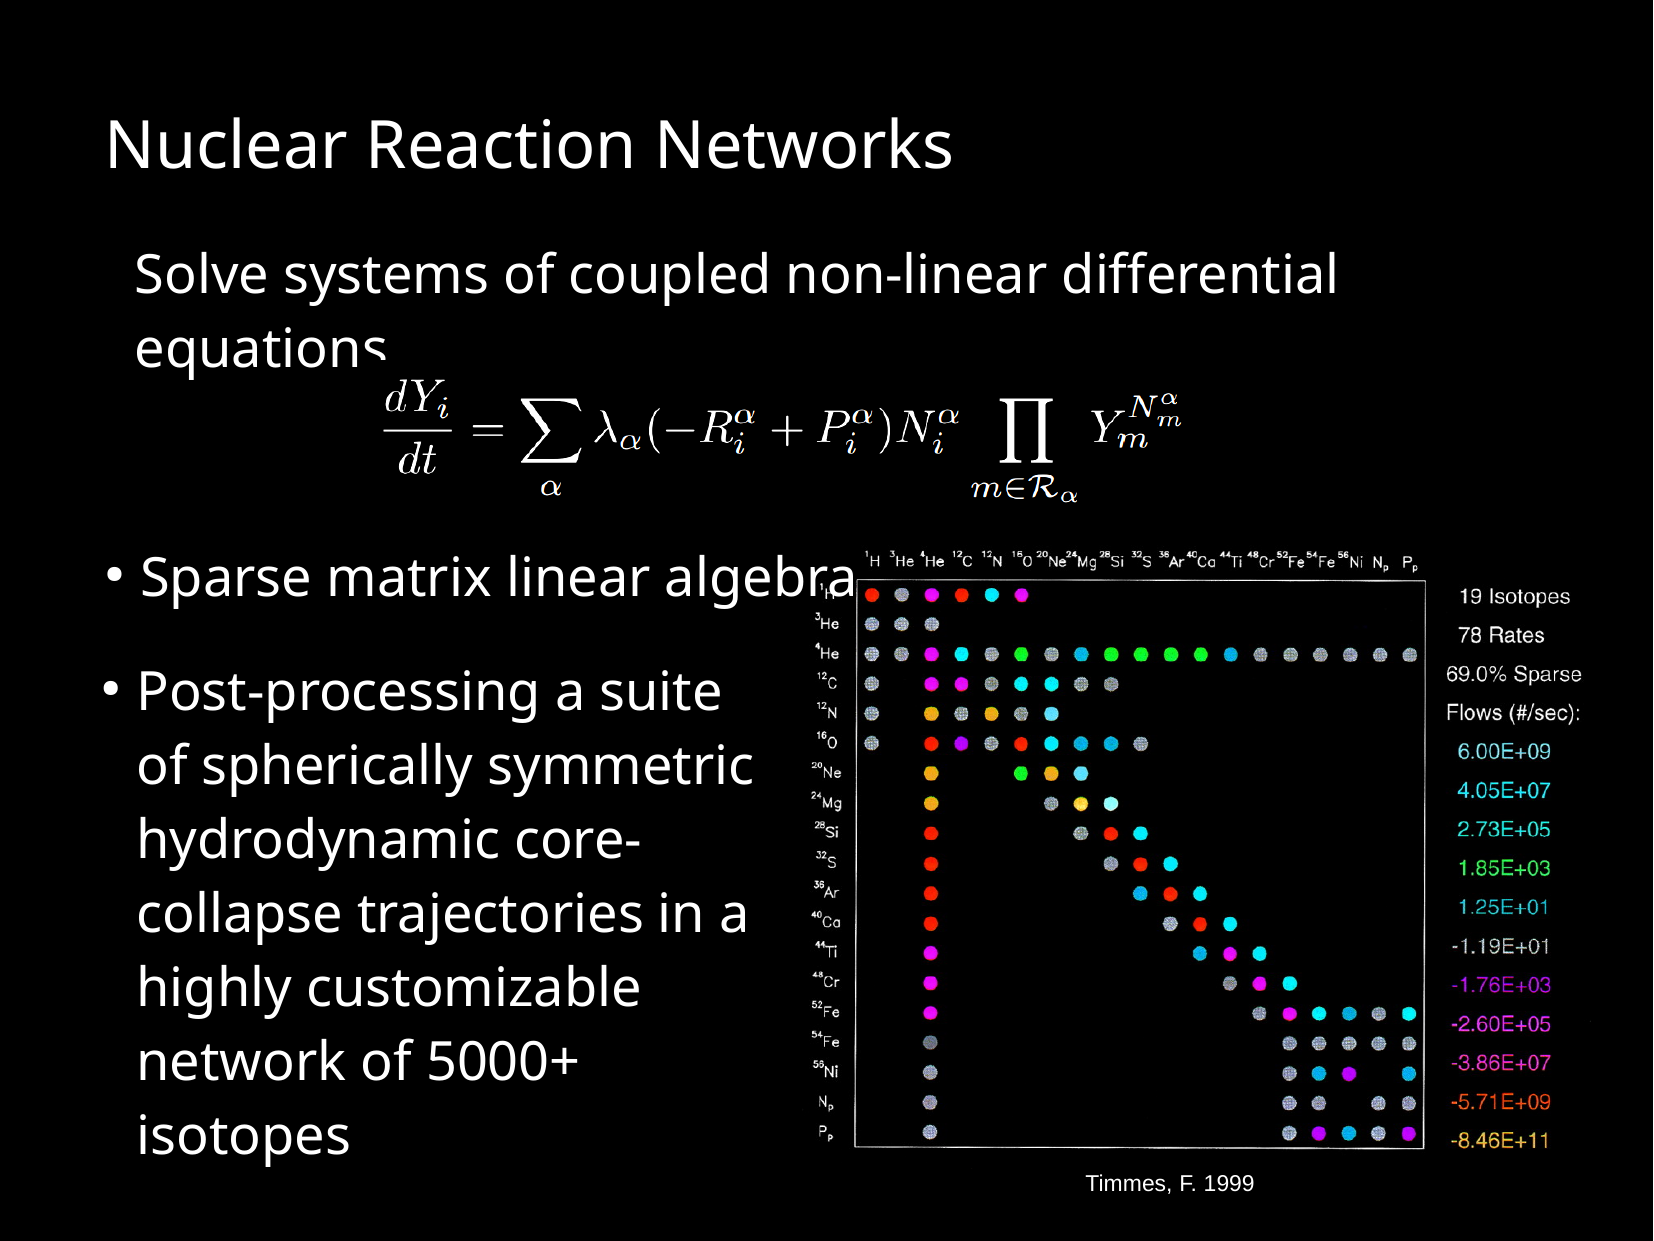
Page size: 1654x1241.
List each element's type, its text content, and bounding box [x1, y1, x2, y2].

text_box Post-processing a suite of spherically symmetric hydrodynamic core-collapse trajectories in a highly customizable network of 5000+ isotopes [86, 645, 781, 1241]
text_box Timmes, F. 1999 [1070, 1163, 1581, 1205]
text_box Sparse matrix linear algebra [90, 531, 886, 706]
text_box Nuclear Reaction Networks [89, 90, 991, 301]
picture [360, 360, 1186, 511]
picture [802, 538, 1591, 1169]
text_box Solve systems of coupled non-linear differential equations [119, 228, 1516, 538]
